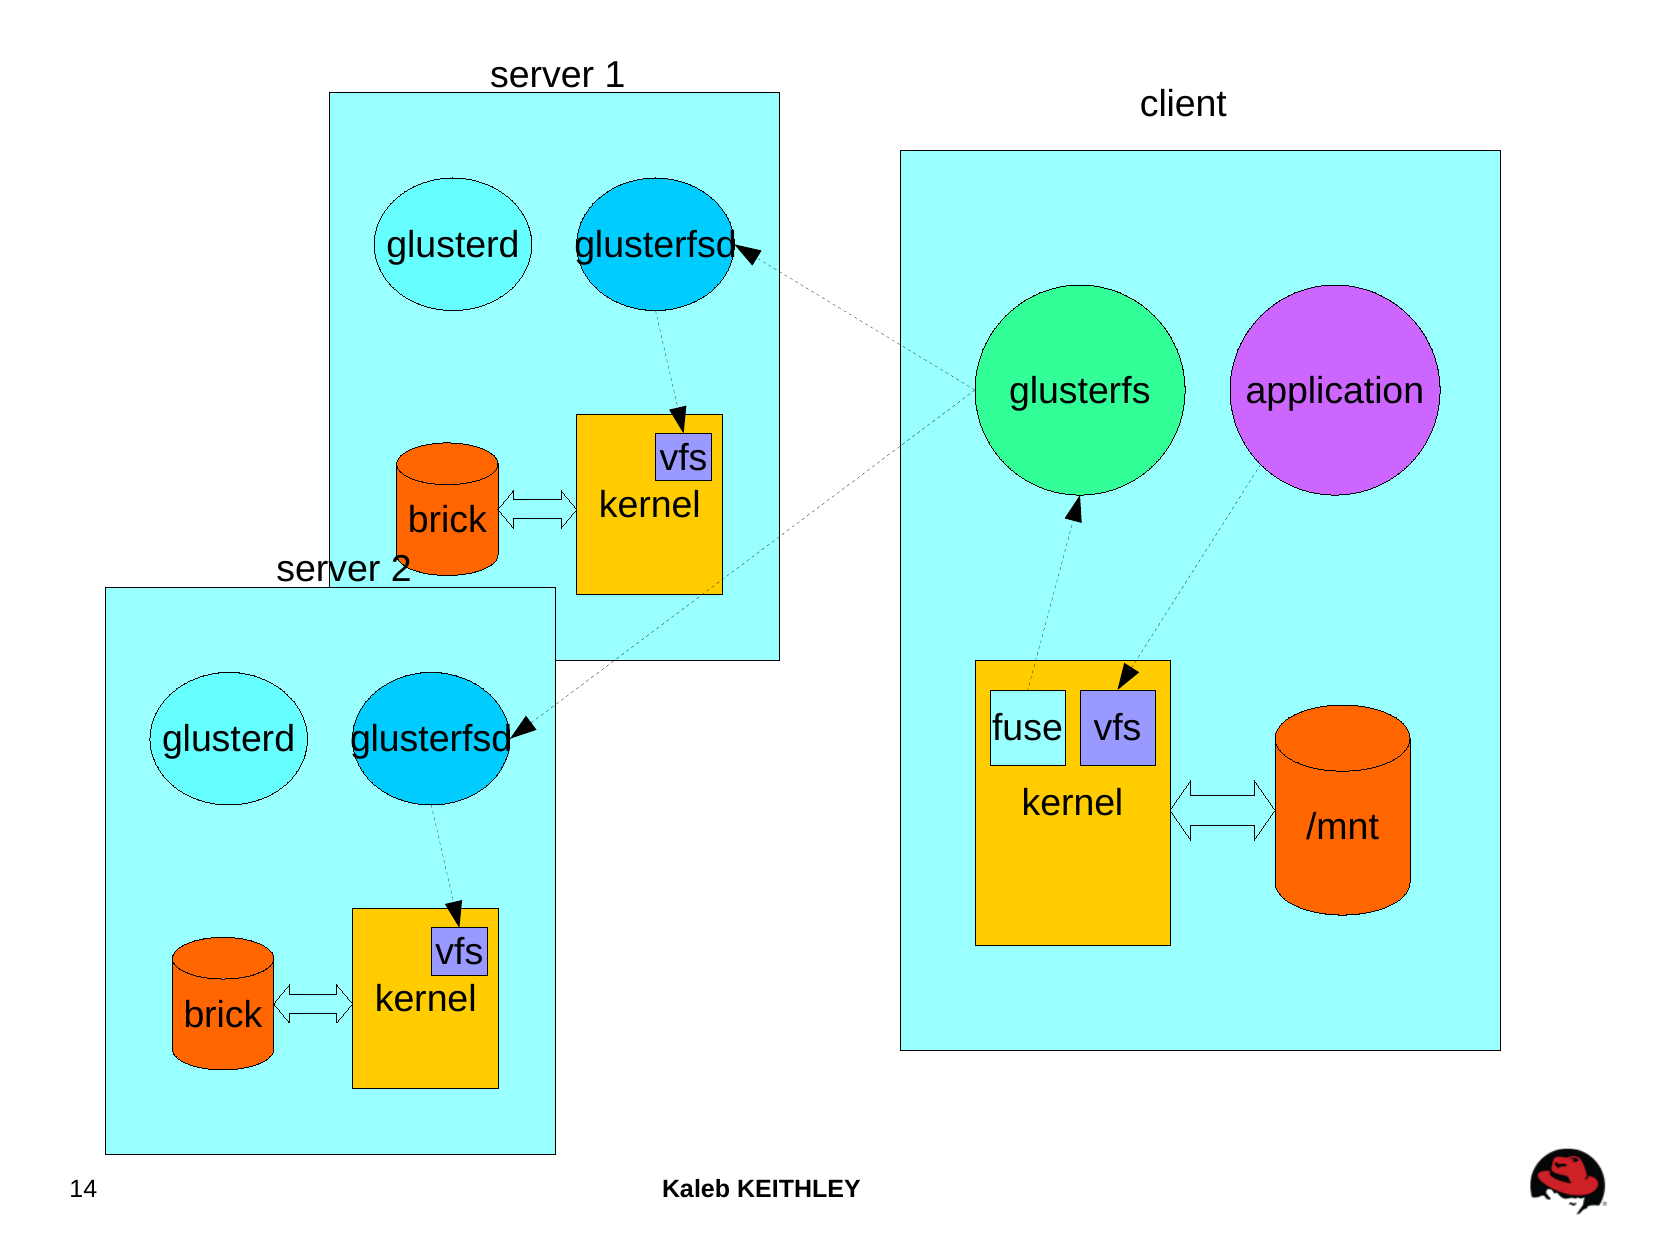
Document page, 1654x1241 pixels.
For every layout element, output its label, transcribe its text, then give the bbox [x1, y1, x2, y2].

text_box server 1 [475, 45, 646, 106]
text_box glusterfs [975, 285, 1186, 496]
text_box vfs [431, 927, 488, 976]
text_box brick [396, 442, 499, 574]
text_box kernel [576, 414, 723, 595]
text_box [105, 92, 780, 1155]
text_box kernel [352, 908, 499, 1089]
text_box client [1125, 75, 1259, 132]
picture [1529, 1146, 1613, 1224]
text_box glusterd [149, 672, 308, 805]
text_box vfs [1080, 690, 1156, 766]
text_box vfs [655, 433, 712, 481]
text_box brick [172, 937, 274, 1070]
text_box glusterd [374, 177, 532, 311]
text_box glusterfsd [352, 672, 509, 805]
text_box [900, 150, 1501, 1051]
text_box application [1230, 285, 1441, 496]
text_box /mnt [1275, 705, 1411, 916]
text_box server 2 [251, 540, 466, 597]
text_box glusterfsd [576, 177, 733, 311]
text_box kernel [975, 660, 1171, 946]
text_box fuse [990, 690, 1066, 766]
